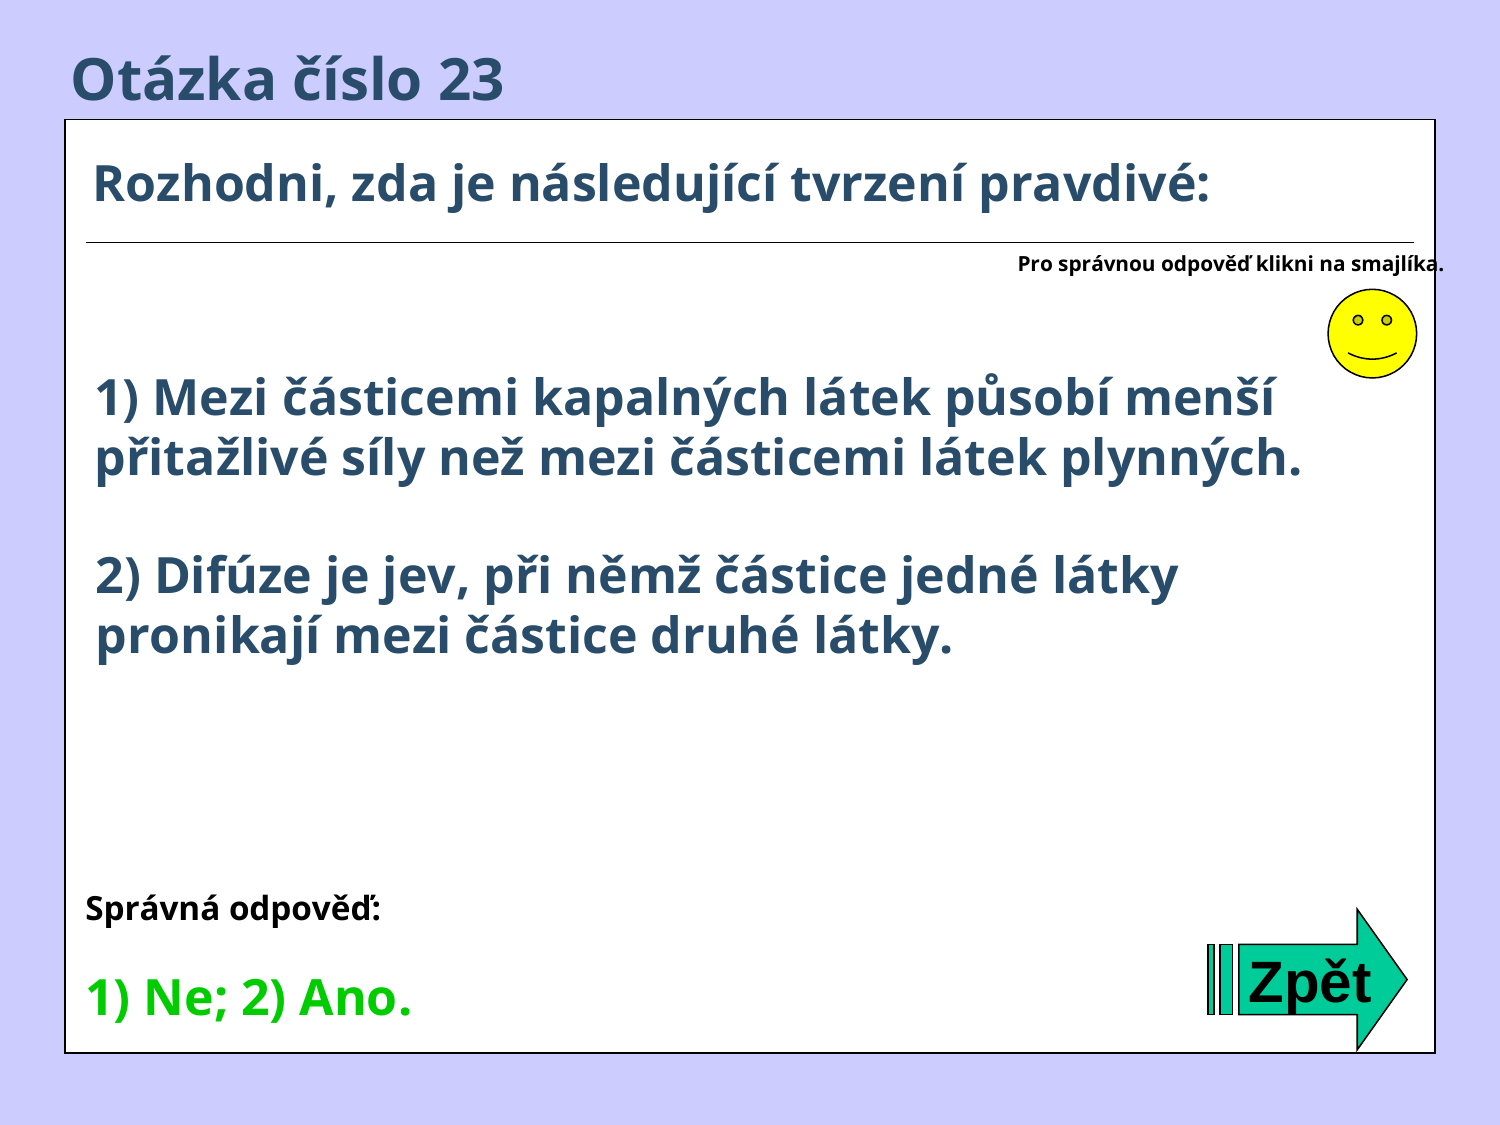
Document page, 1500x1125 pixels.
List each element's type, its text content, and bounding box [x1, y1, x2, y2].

text_box 2) Difúze je jev, při němž částice jedné látky pronikají mezi částice druhé látky. [80, 556, 1416, 652]
text_box Zpět [1238, 909, 1408, 1050]
text_box Pro správnou odpověď klikni na smajlíka. [1002, 215, 1464, 310]
text_box 1) Mezi částicemi kapalných látek působí menší přitažlivé síly než mezi částicemi látek plynných. [79, 377, 1415, 473]
text_box Otázka číslo 23 [55, 38, 1391, 133]
text_box Rozhodni, zda je následující tvrzení pravdivé: [78, 134, 1413, 229]
text_box Správná odpověď: [70, 859, 518, 947]
text_box [64, 119, 1436, 1053]
text_box 1) Ne; 2) Ano. [70, 947, 1245, 1043]
